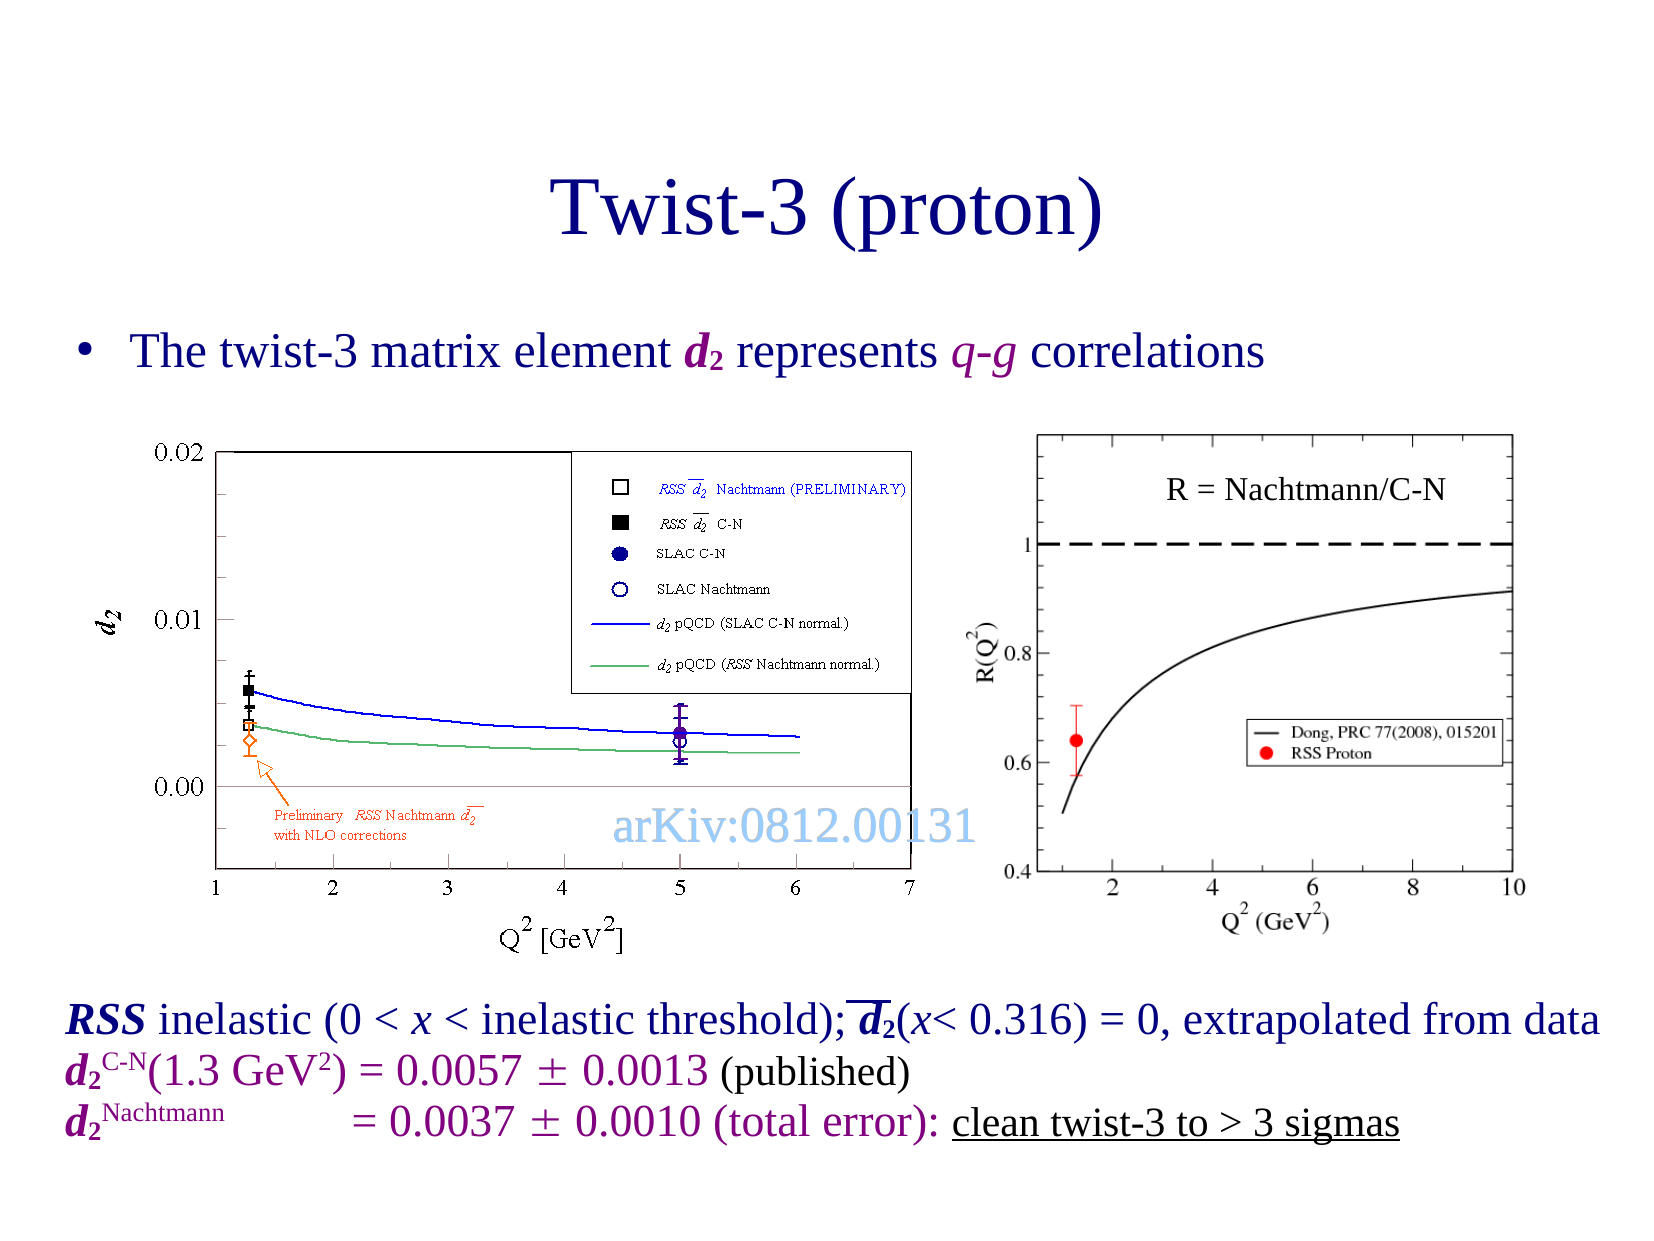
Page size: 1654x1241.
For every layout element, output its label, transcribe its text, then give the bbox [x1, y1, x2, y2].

picture [965, 433, 1527, 936]
picture [82, 405, 961, 971]
text_box arKiv:0812.00131 [612, 797, 979, 859]
text_box RSS inelastic (0 < x < inelastic threshold); d2(x< 0.316) = 0, extrapolated from data d2C-N(1.3 GeV2) = 0.0057  0.0013 (published) d2Nachtmann = 0.0037  0.0010 (total error): clean twist-3 to > 3 sigmas [65, 993, 1590, 1209]
list The twist-3 matrix element d2 represents q-g correlations [58, 322, 1284, 422]
text_box R = Nachtmann/C-N [1165, 470, 1444, 511]
title Twist-3 (proton) [121, 102, 1534, 311]
